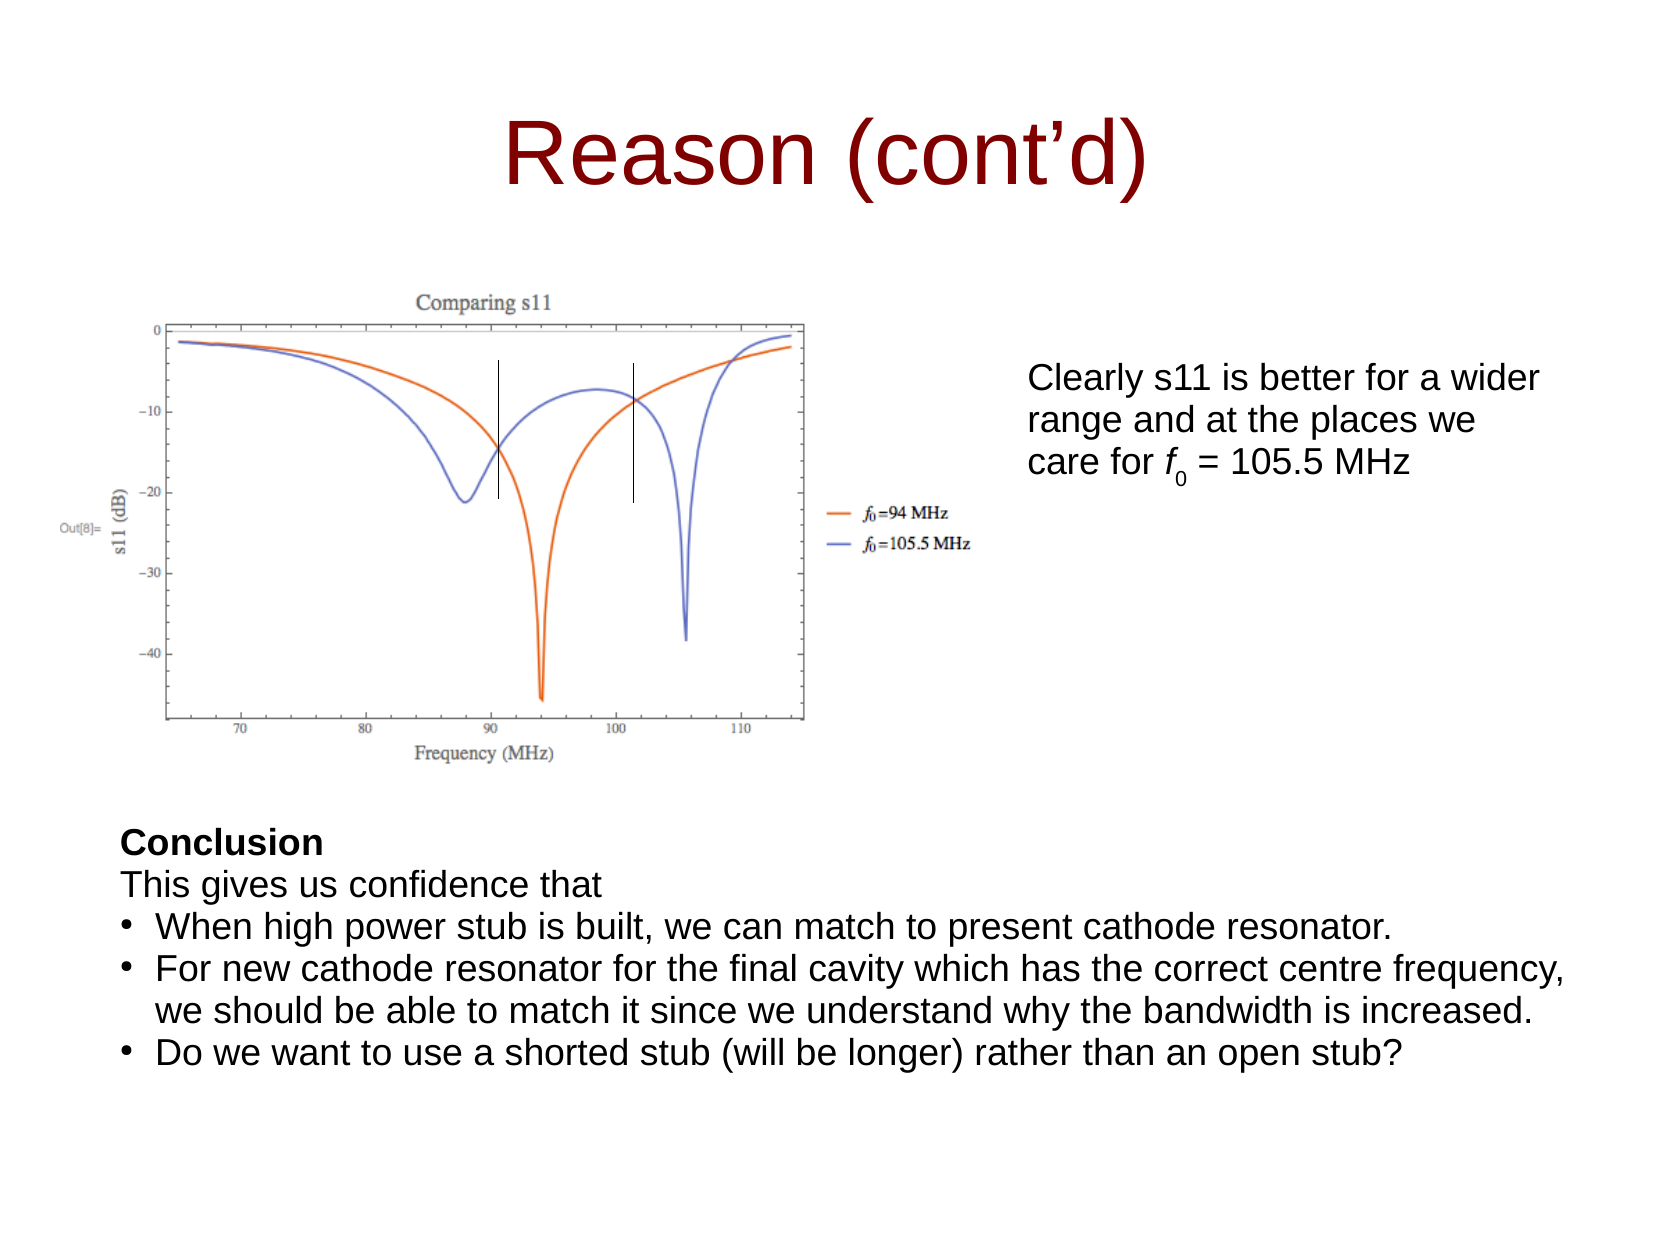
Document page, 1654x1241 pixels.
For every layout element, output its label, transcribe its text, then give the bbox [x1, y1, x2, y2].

text_box Clearly s11 is better for a wider range and at the places we care for f0 = 105.5 MHz [1012, 348, 1568, 499]
text_box Conclusion This gives us confidence that When high power stub is built, we can match to present cathode resonator. For new cathode resonator for the final cavity which has the correct centre frequency, we should be able to match it since we understand why the bandwidth is increased. Do we want to use a shorted stub (will be longer) rather than an open stub? [105, 813, 1621, 1081]
picture [60, 292, 977, 768]
title Reason (cont’d) [82, 49, 1571, 257]
